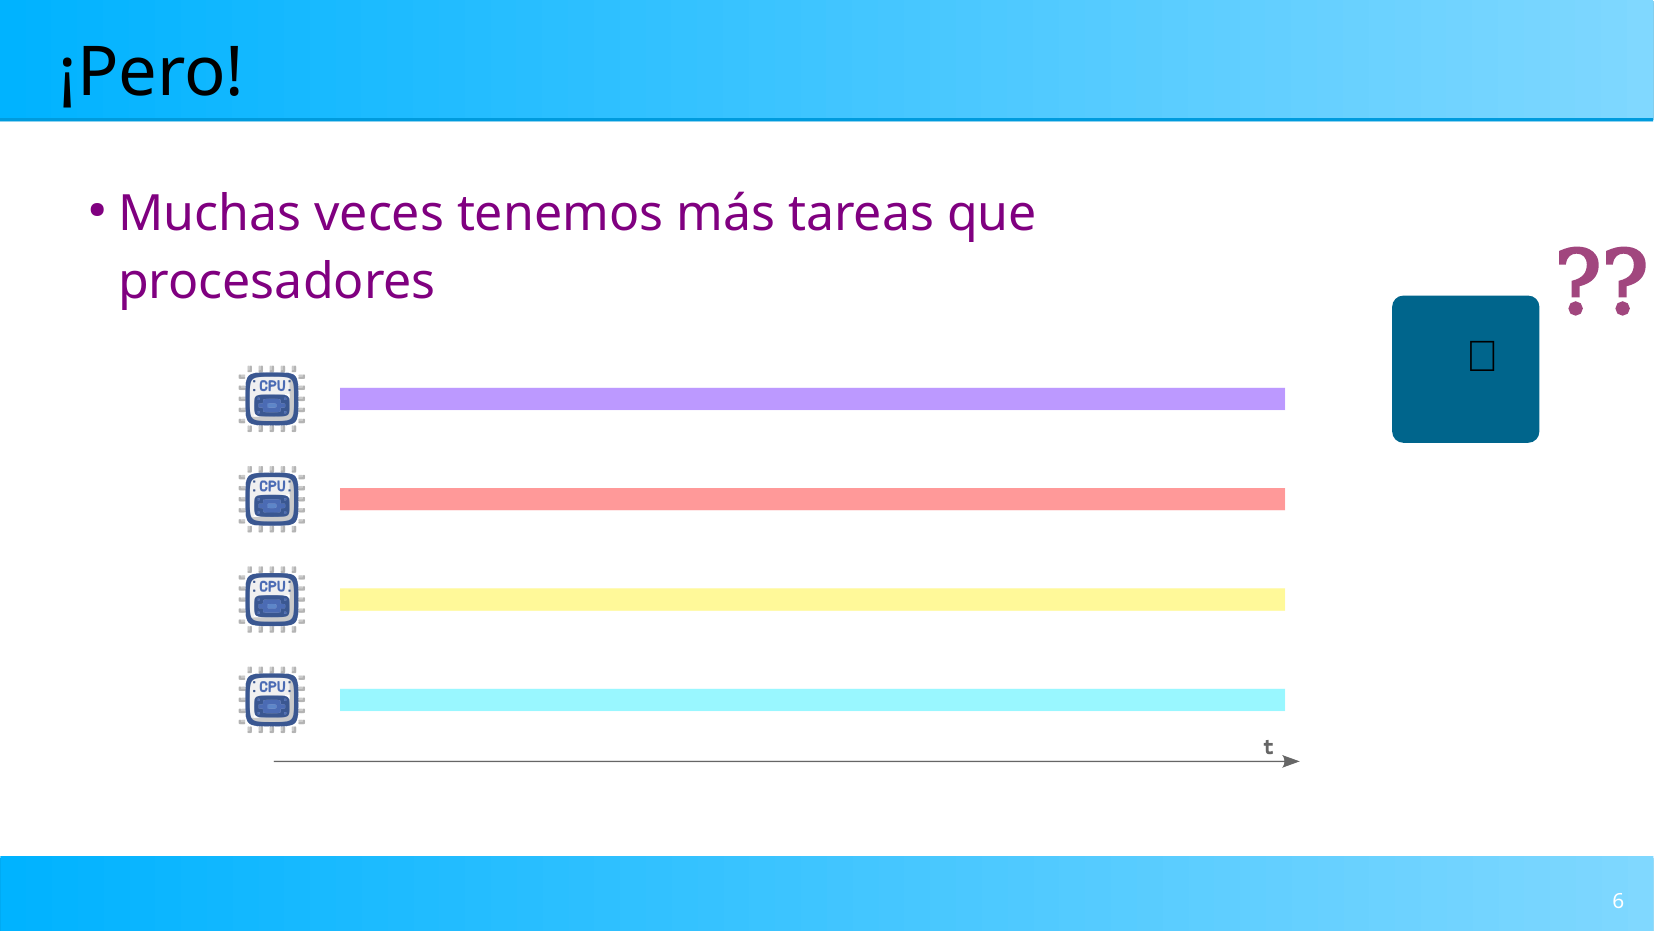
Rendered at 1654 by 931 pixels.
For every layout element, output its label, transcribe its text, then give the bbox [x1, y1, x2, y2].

picture [1392, 295, 1399, 301]
title ¡Pero! [59, 29, 1595, 108]
list Muchas veces tenemos más tareas que procesadores [59, 177, 1093, 768]
text_box 💔 [1451, 324, 1654, 452]
text_box ?? [1539, 236, 1654, 364]
picture [236, 363, 1300, 768]
picture [1532, 295, 1539, 301]
